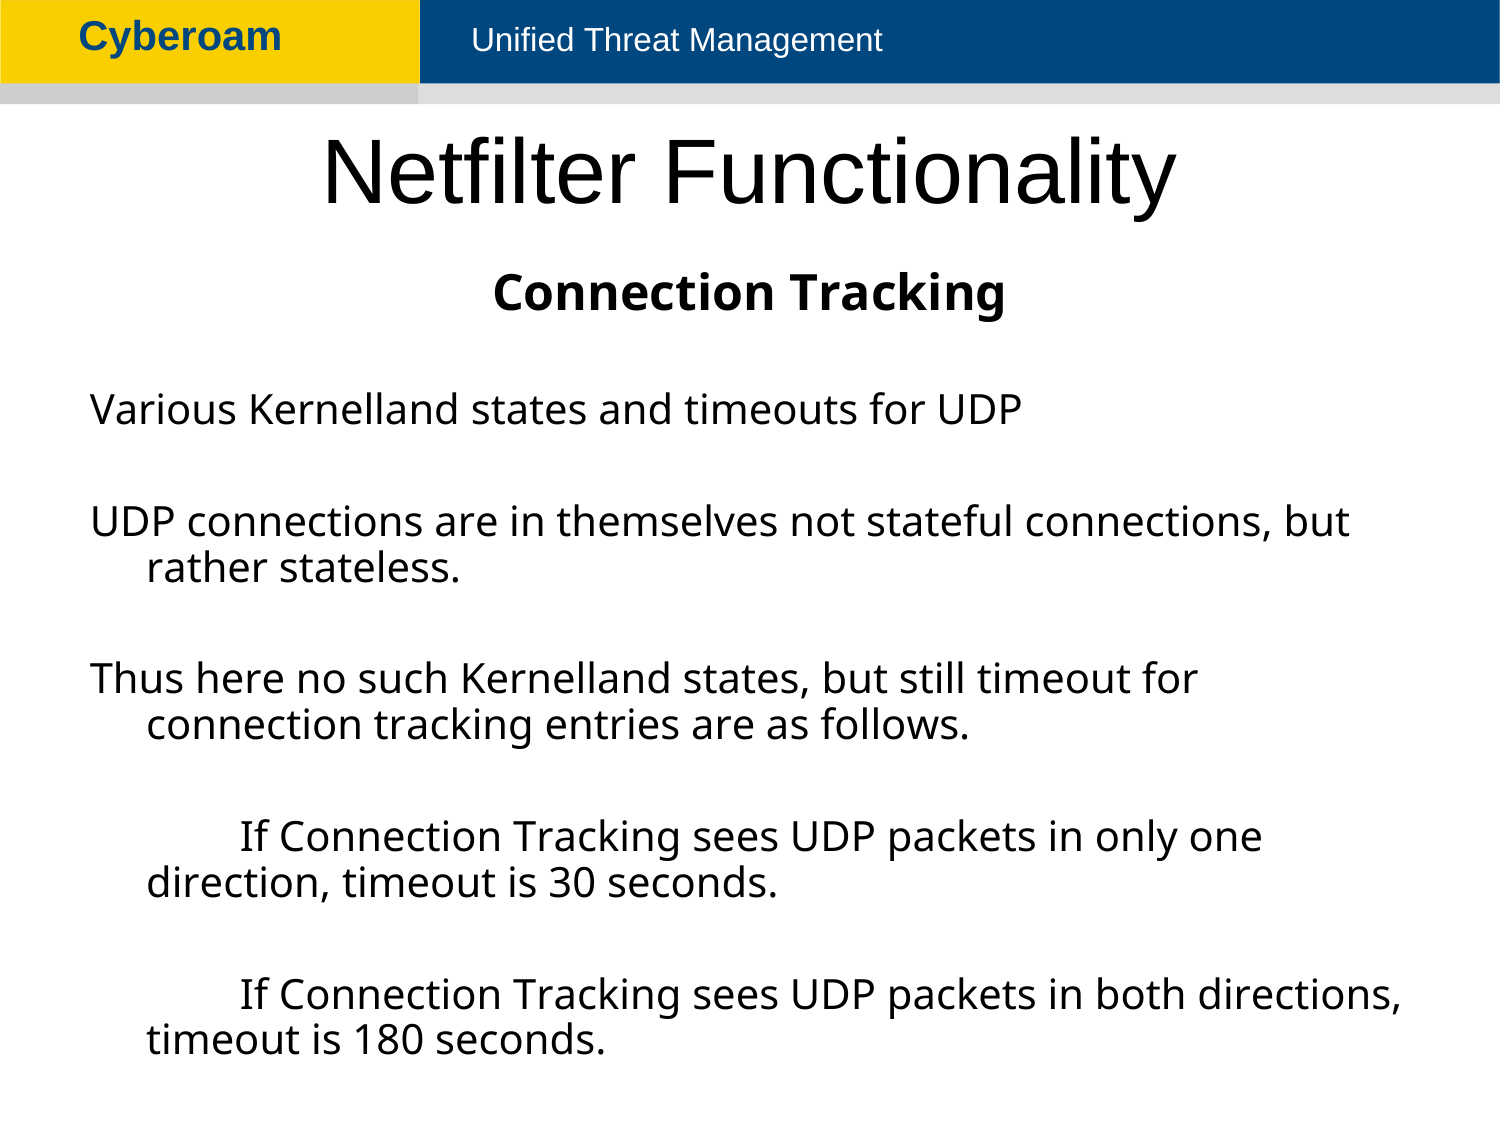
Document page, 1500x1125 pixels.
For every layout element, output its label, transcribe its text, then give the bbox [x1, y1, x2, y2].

list Connection Tracking Various Kernelland states and timeouts for UDP UDP connections are in themselves not stateful connections, but rather stateless. Thus here no such Kernelland states, but still timeout for connection tracking entries are as follows. If Connection Tracking sees UDP packets in only one direction, timeout is 30 seconds. If Connection Tracking sees UDP packets in both directions, timeout is 180 seconds. [75, 259, 1426, 1063]
title Netfilter Functionality [75, 112, 1426, 233]
picture [0, 0, 1500, 83]
